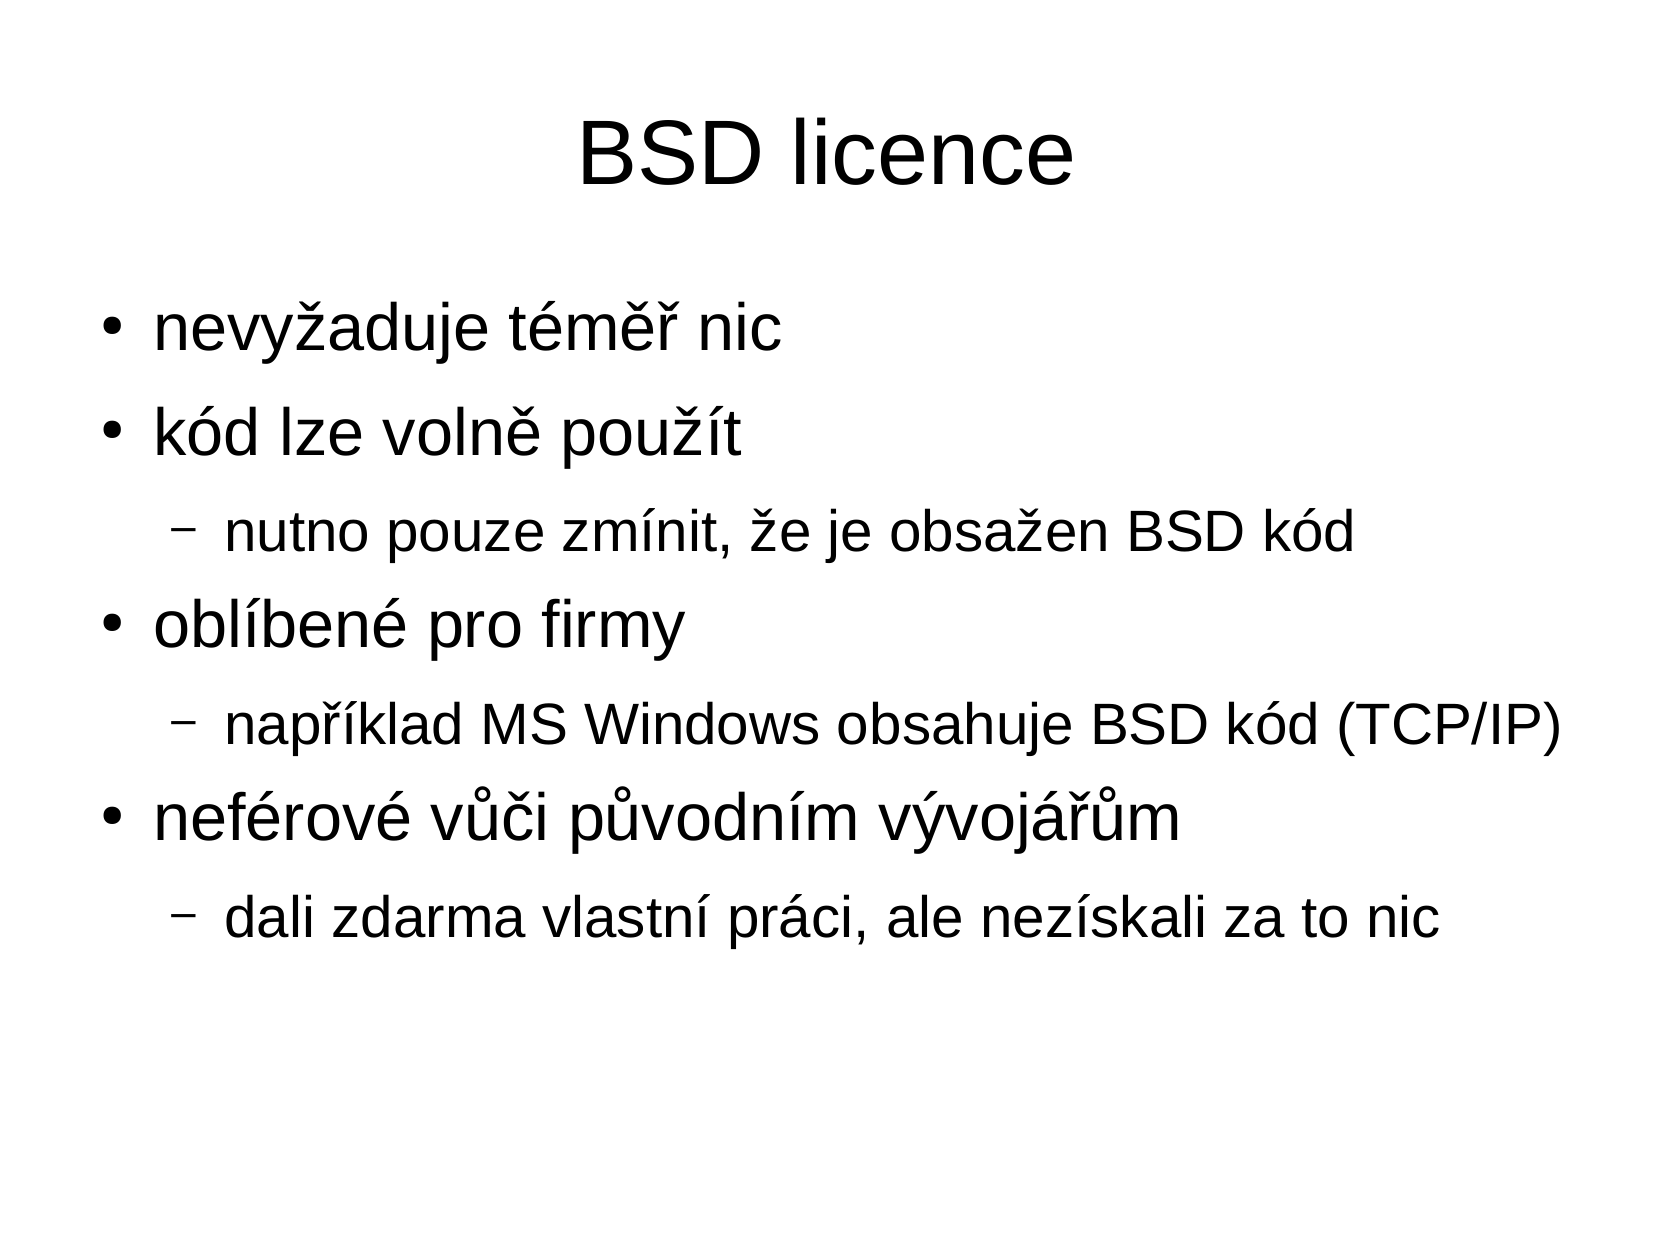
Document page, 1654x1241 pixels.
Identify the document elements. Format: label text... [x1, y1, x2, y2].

title BSD licence [82, 56, 1571, 250]
list nevyžaduje téměř nic kód lze volně použít nutno pouze zmínit, že je obsažen BSD kód oblíbené pro firmy například MS Windows obsahuje BSD kód (TCP/IP) neférové vůči původním vývojářům dali zdarma vlastní práci, ale nezískali za to nic [82, 290, 1571, 1094]
